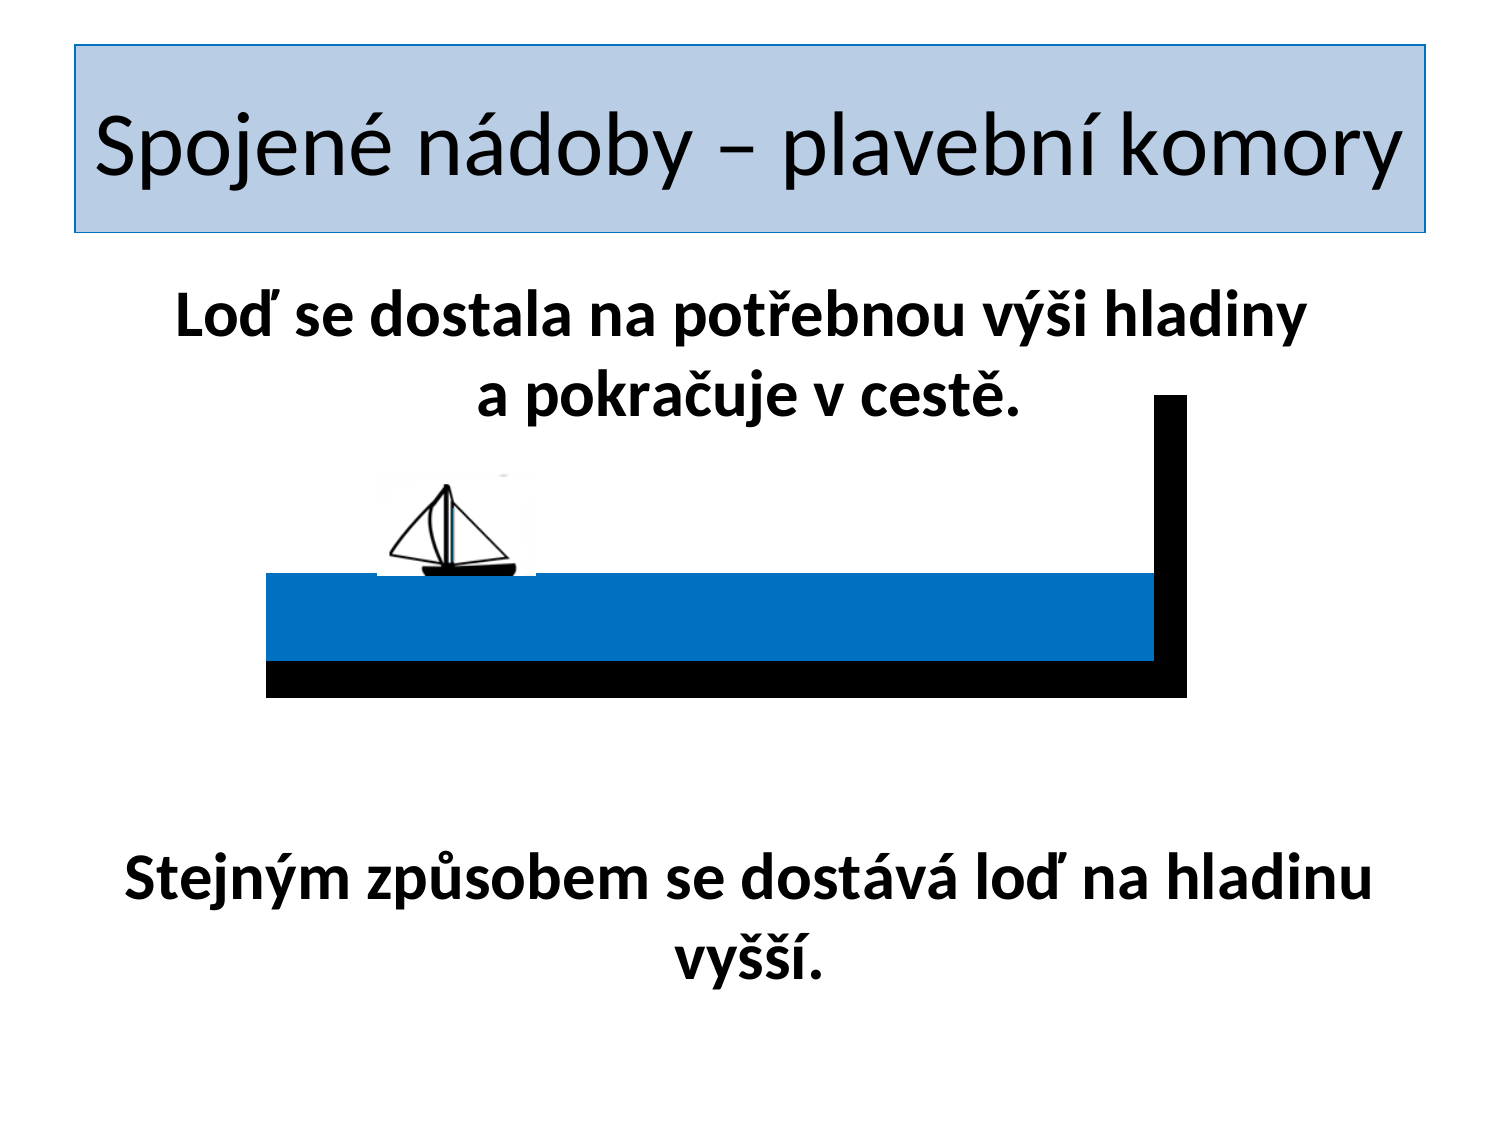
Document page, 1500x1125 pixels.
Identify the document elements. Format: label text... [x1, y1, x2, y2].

title Spojené nádoby – plavební komory [75, 45, 1426, 233]
text_box [268, 397, 1185, 696]
picture [377, 473, 536, 576]
list Loď se dostala na potřebnou výši hladiny a pokračuje v cestě. Stejným způsobem se dostává loď na hladinu vyšší. [75, 262, 1426, 1006]
